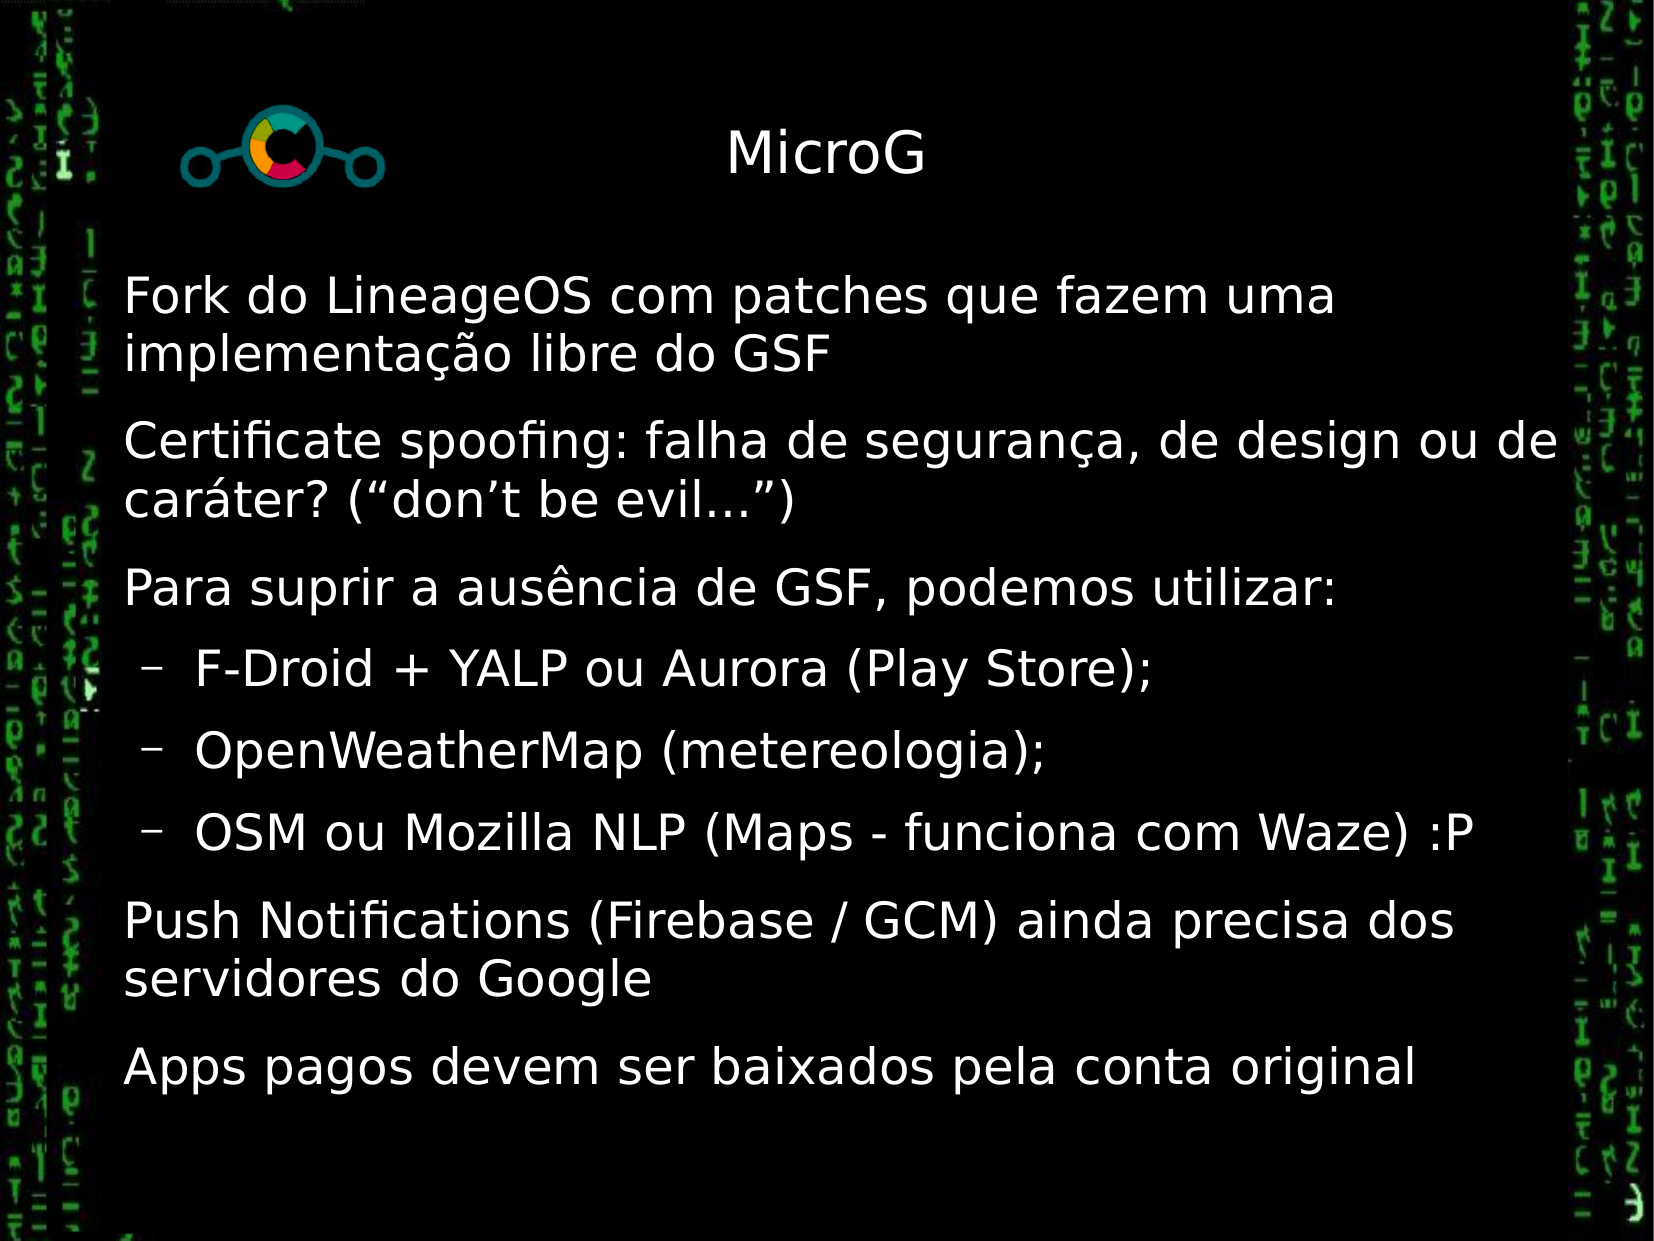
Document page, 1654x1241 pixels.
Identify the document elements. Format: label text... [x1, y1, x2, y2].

title MicroG [82, 49, 1571, 257]
picture [0, 0, 1654, 1241]
list Fork do LineageOS com patches que fazem uma implementação libre do GSF Certificate spoofing: falha de segurança, de design ou de caráter? (“don’t be evil...”) Para suprir a ausência de GSF, podemos utilizar: F-Droid + YALP ou Aurora (Play Store); OpenWeatherMap (metereologia); OSM ou Mozilla NLP (Maps - funciona com Waze) :P Push Notifications (Firebase / GCM) ainda precisa dos servidores do Google Apps pagos devem ser baixados pela conta original [53, 266, 1576, 1132]
